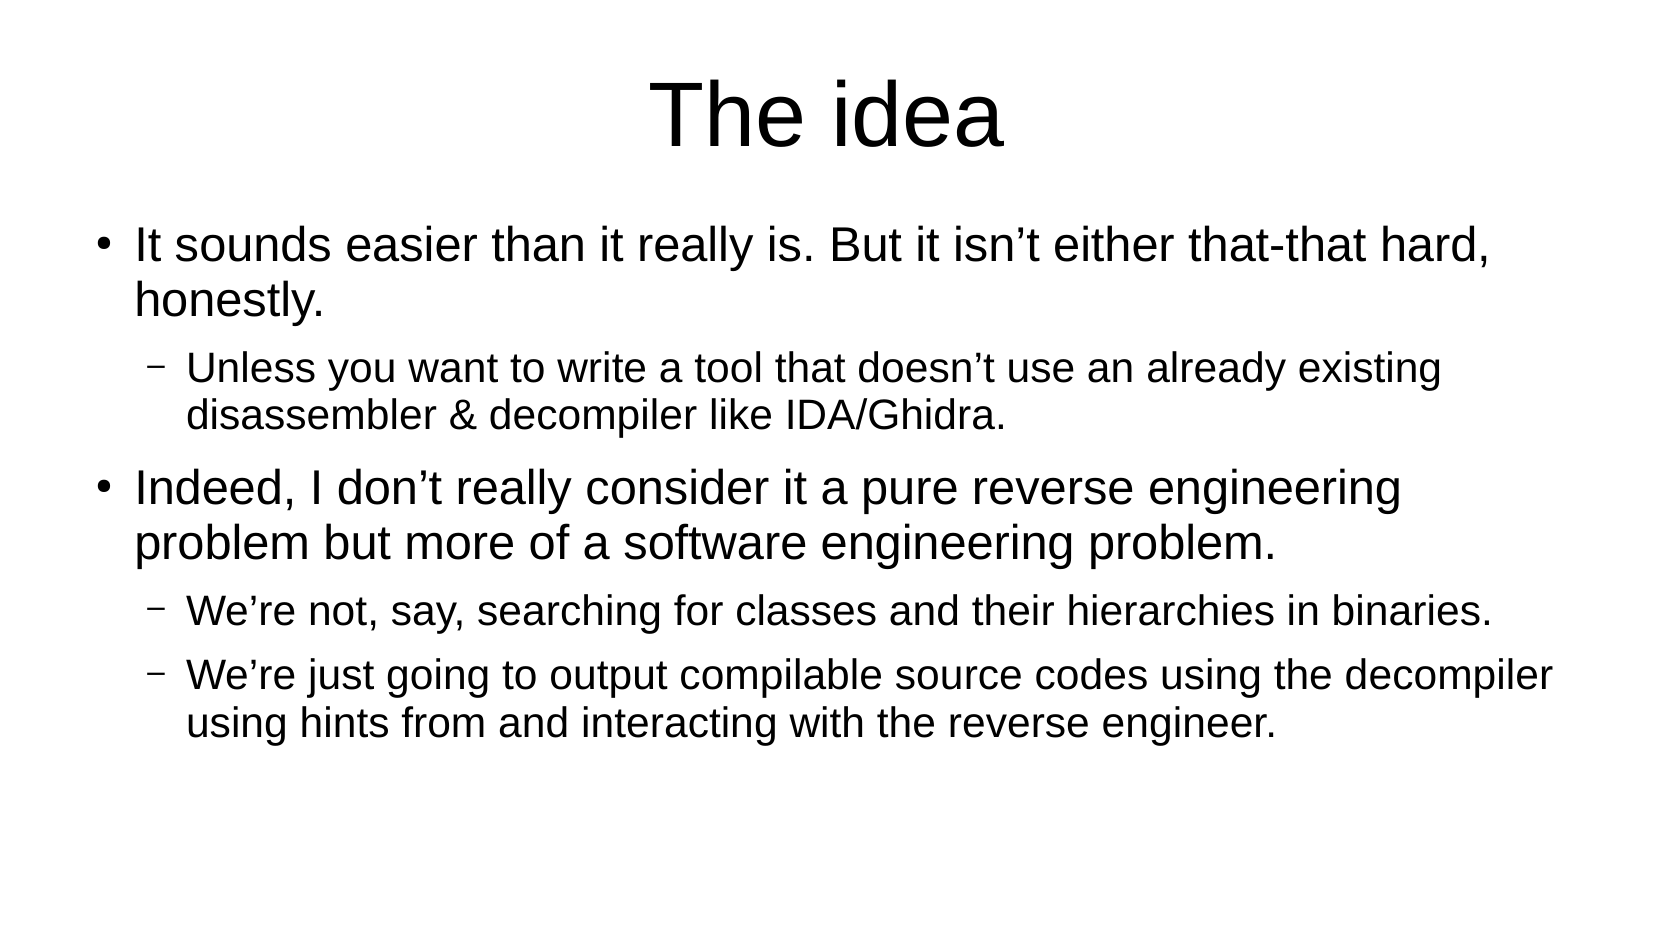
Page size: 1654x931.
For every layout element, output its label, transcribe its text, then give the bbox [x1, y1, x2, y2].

title The idea [82, 37, 1571, 193]
list It sounds easier than it really is. But it isn’t either that-that hard, honestly. Unless you want to write a tool that doesn’t use an already existing disassembler & decompiler like IDA/Ghidra. Indeed, I don’t really consider it a pure reverse engineering problem but more of a software engineering problem. We’re not, say, searching for classes and their hierarchies in binaries. We’re just going to output compilable source codes using the decompiler using hints from and interacting with the reverse engineer. [82, 217, 1571, 758]
